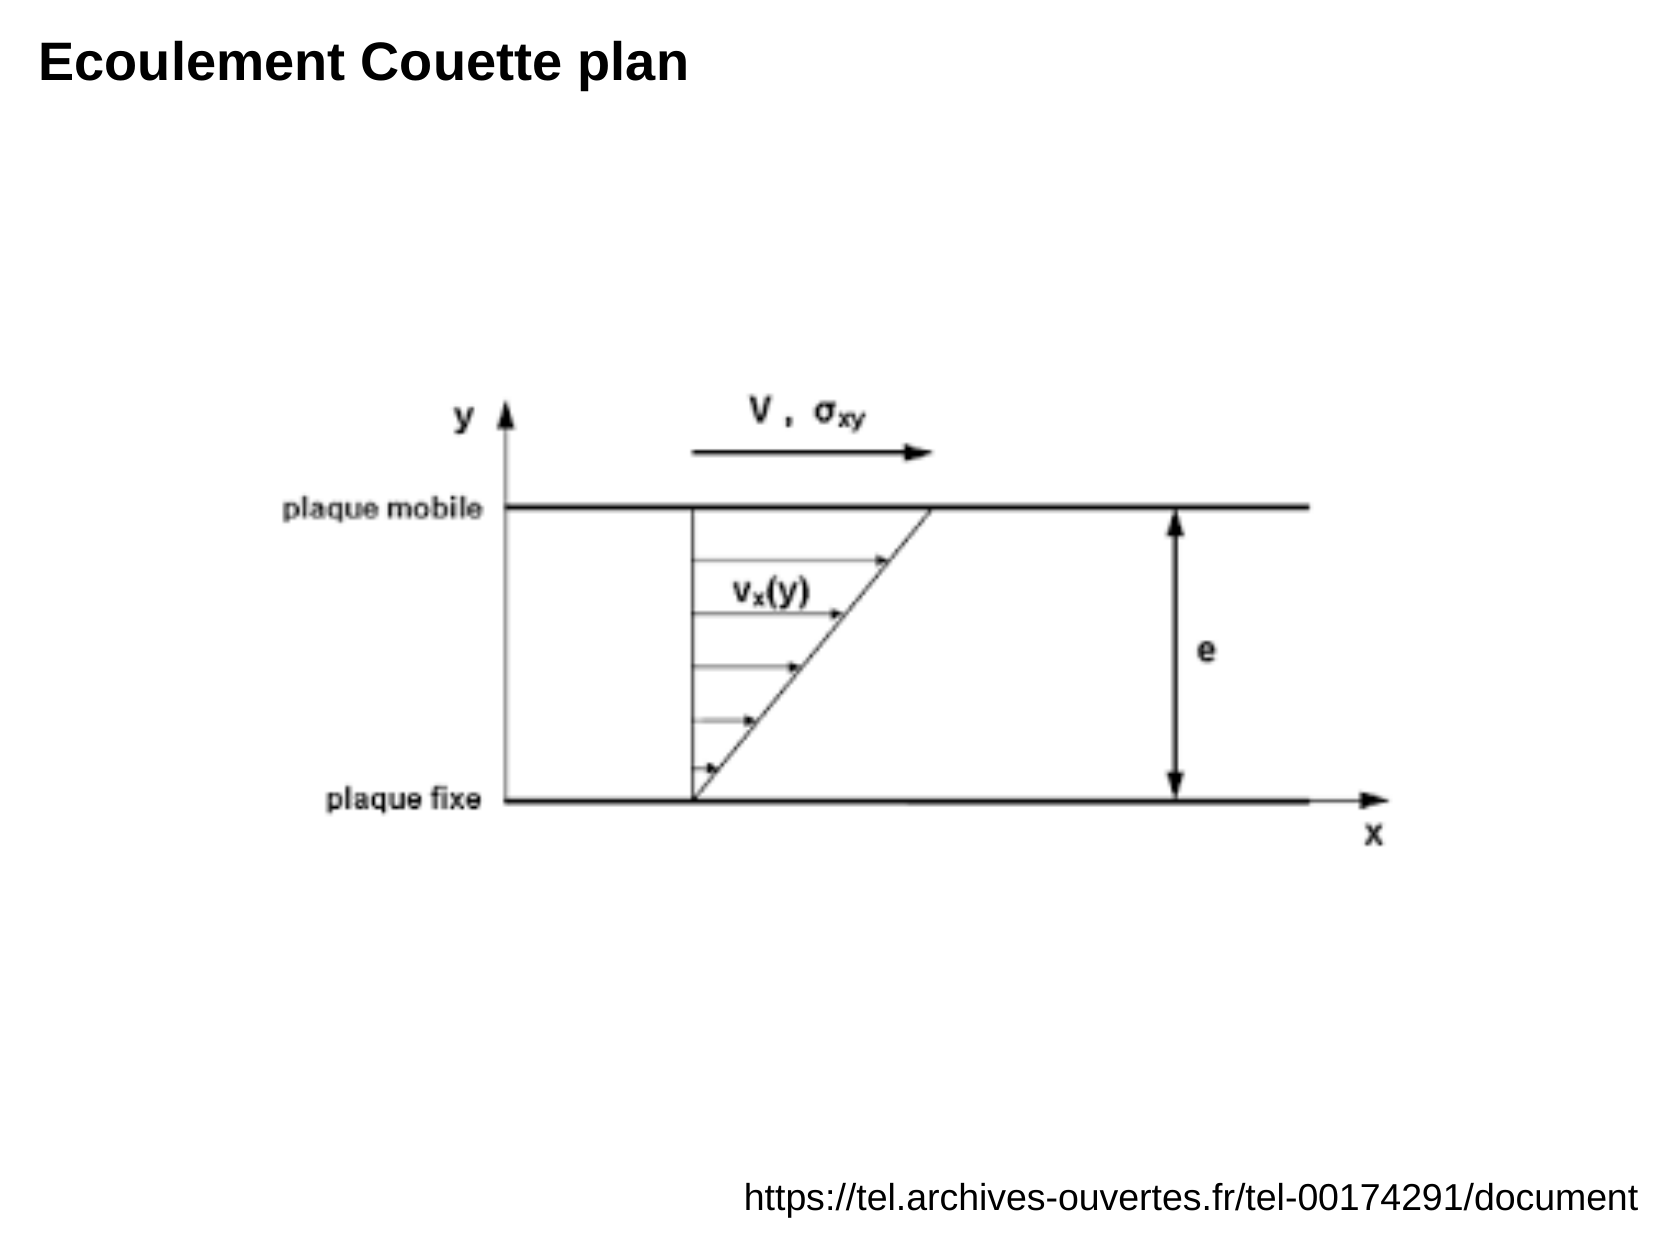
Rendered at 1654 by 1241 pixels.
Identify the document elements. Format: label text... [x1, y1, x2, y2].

text_box https://tel.archives-ouvertes.fr/tel-00174291/document [729, 1169, 1654, 1227]
text_box Ecoulement Couette plan [23, 23, 922, 101]
picture [271, 382, 1406, 863]
